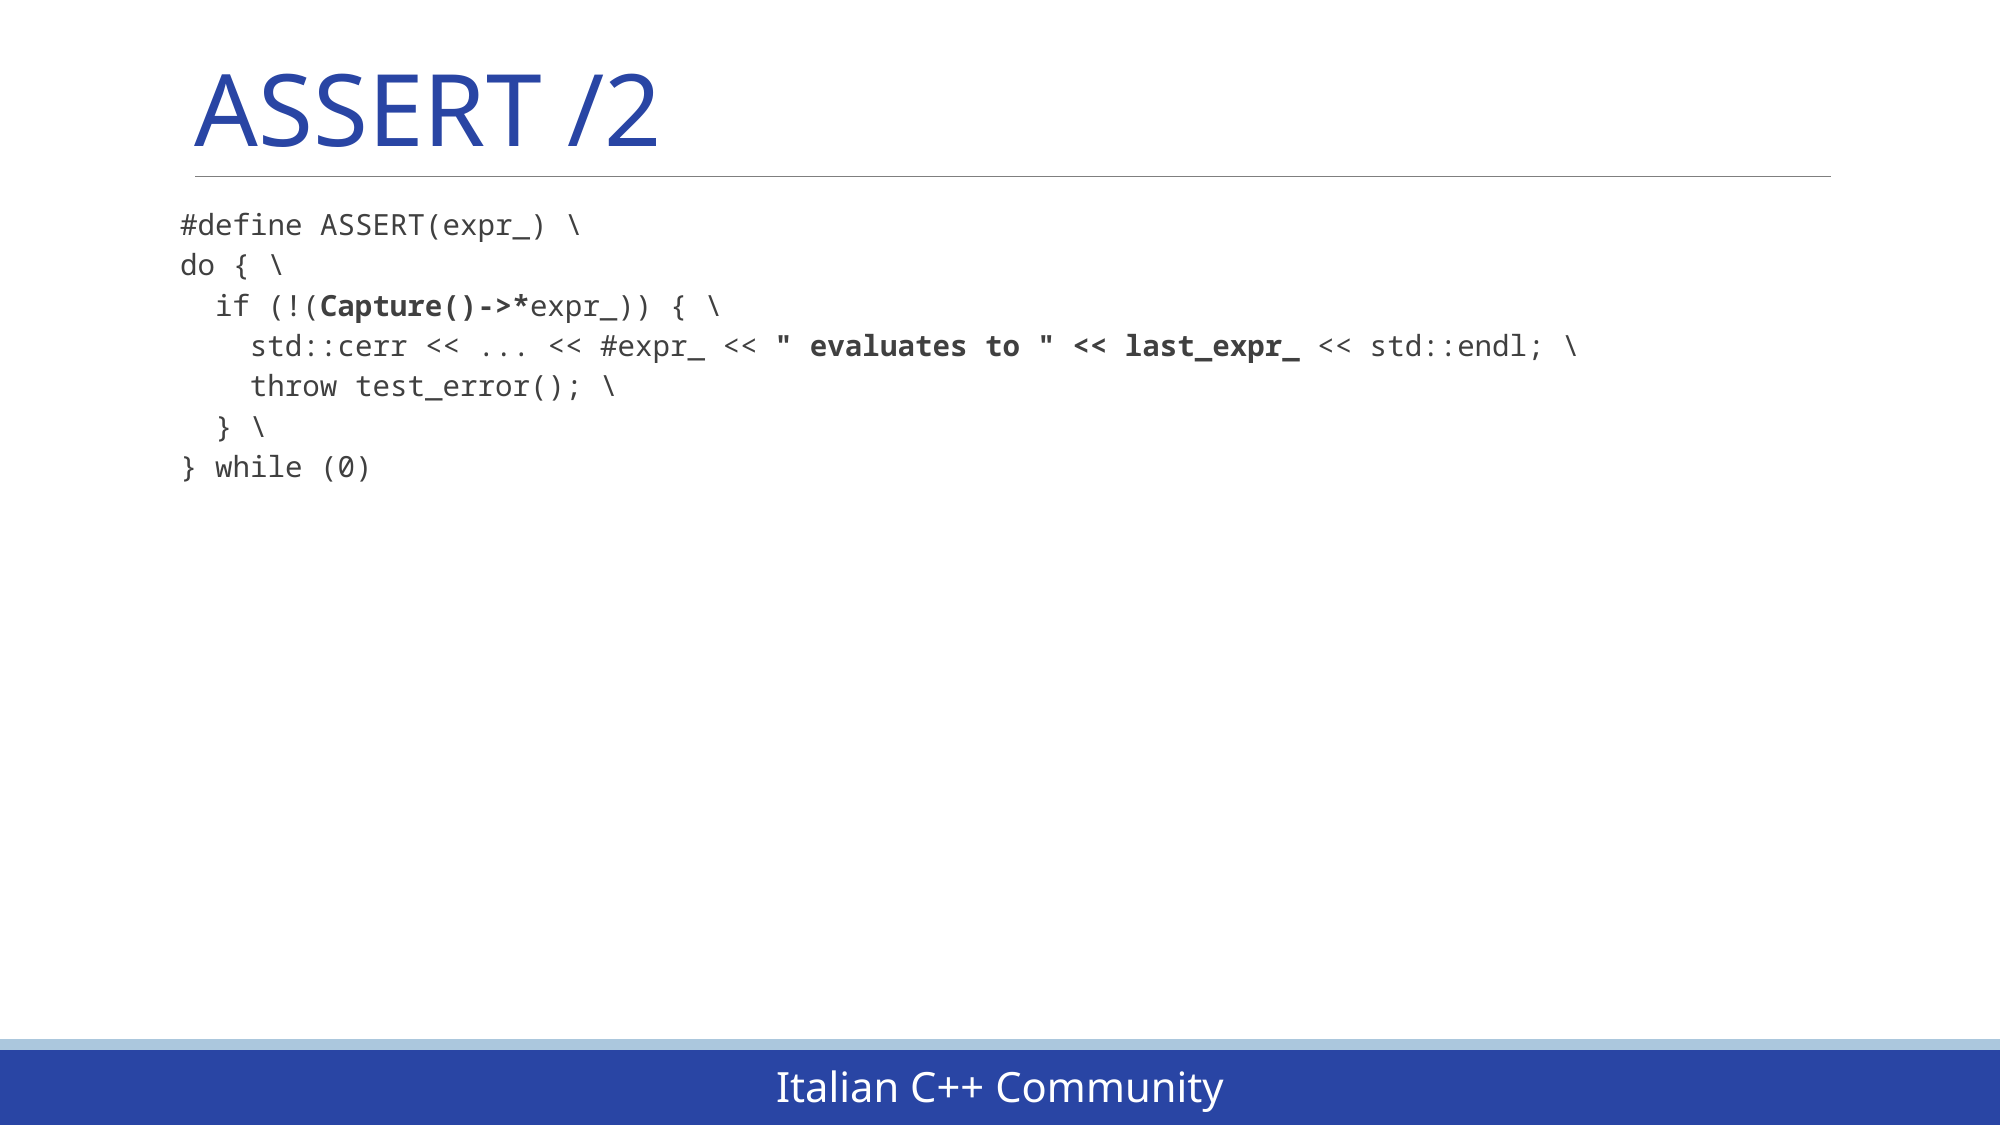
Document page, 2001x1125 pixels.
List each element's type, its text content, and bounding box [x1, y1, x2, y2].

list #define ASSERT(expr_) \ do { \ if (!(Capture()->*expr_)) { \ std::cerr << ... << #expr_ << " evaluates to " << last_expr_ << std::endl; \ throw test_error(); \ } \ } while (0) [179, 202, 1830, 1011]
title ASSERT /2 [179, 2, 1830, 175]
